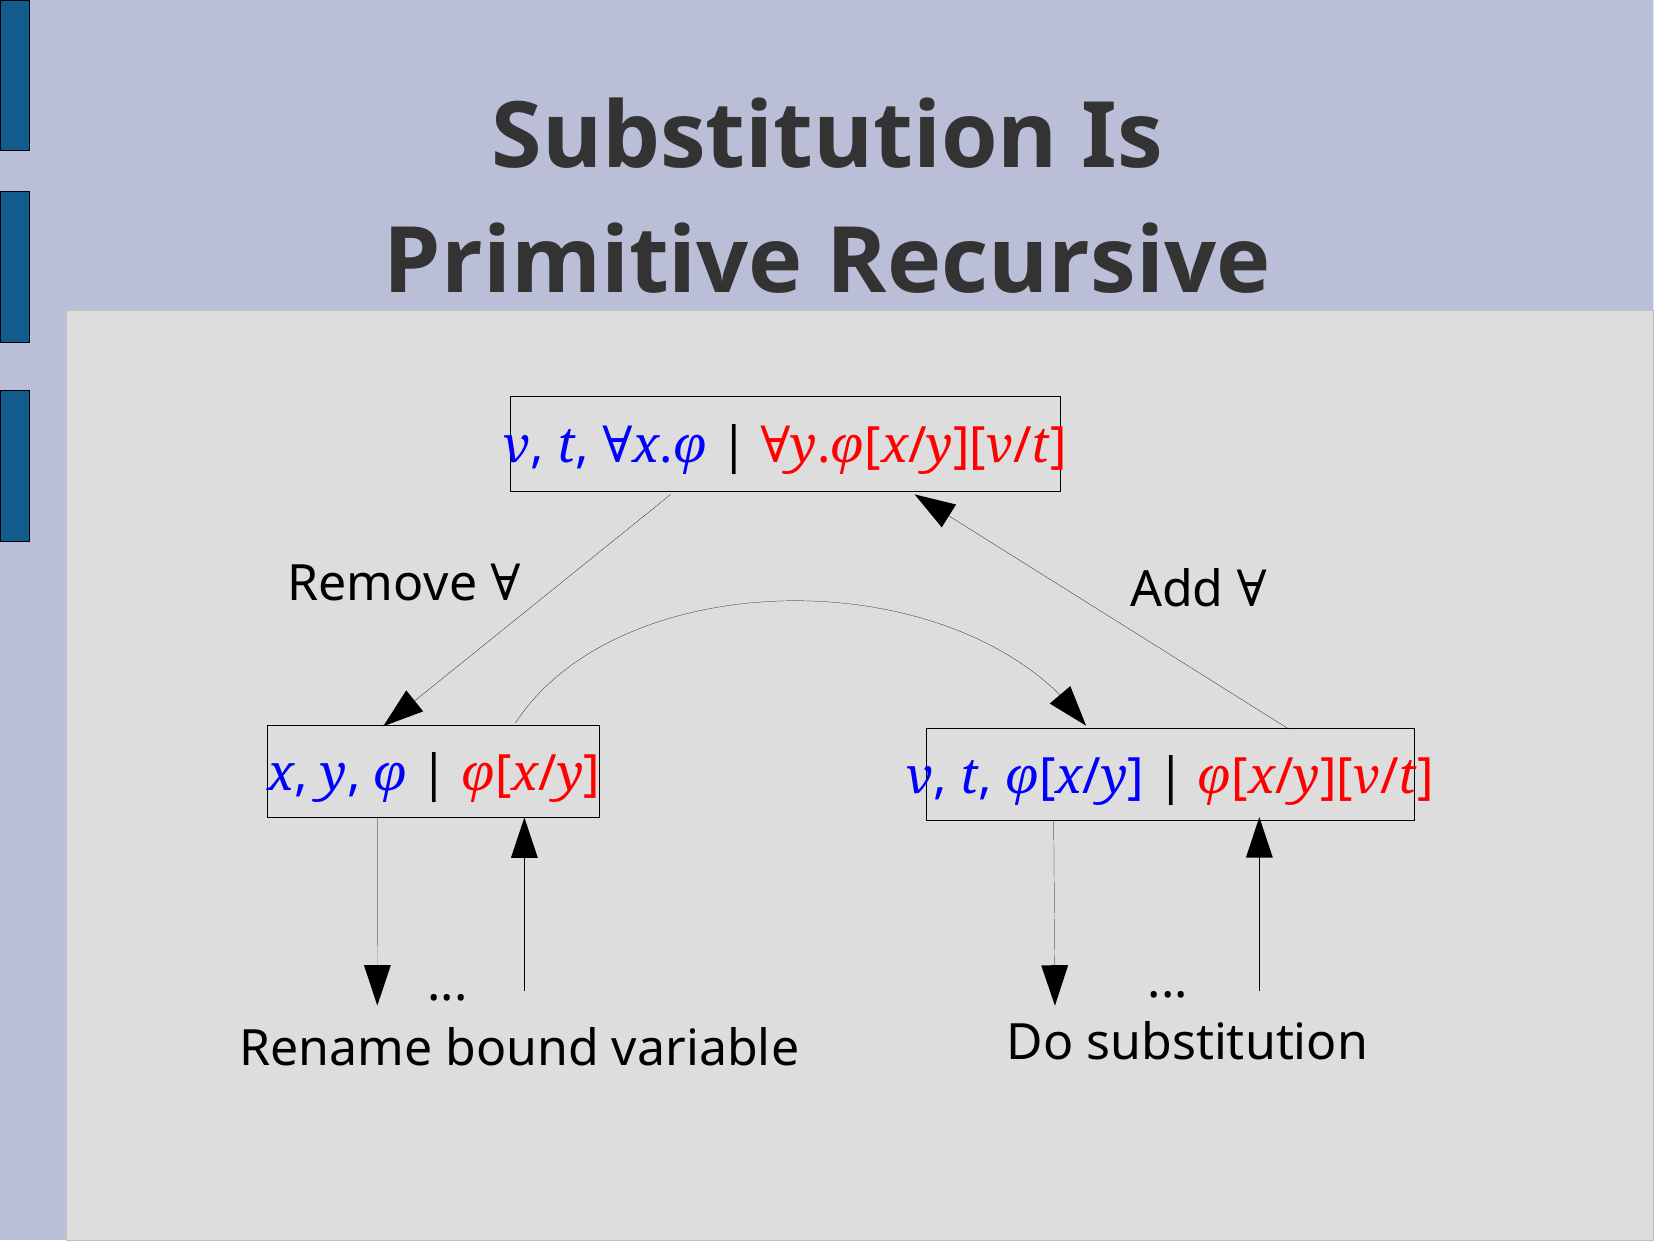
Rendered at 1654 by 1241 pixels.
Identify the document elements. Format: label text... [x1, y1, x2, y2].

text_box x, y, φ | φ[x/y] [267, 725, 600, 818]
title Substitution Is Primitive Recursive [121, 55, 1534, 334]
text_box Rename bound variable [239, 1011, 770, 1093]
text_box Remove ∀ [287, 547, 517, 629]
text_box Do substitution [1006, 1005, 1338, 1087]
text_box v, t, φ[x/y] | φ[x/y][v/t] [926, 728, 1415, 821]
text_box ... [1147, 943, 1190, 1005]
text_box Add ∀ [1130, 552, 1263, 635]
text_box ... [427, 946, 470, 1011]
text_box v, t, ∀x.φ | ∀y.φ[x/y][v/t] [510, 396, 1061, 492]
